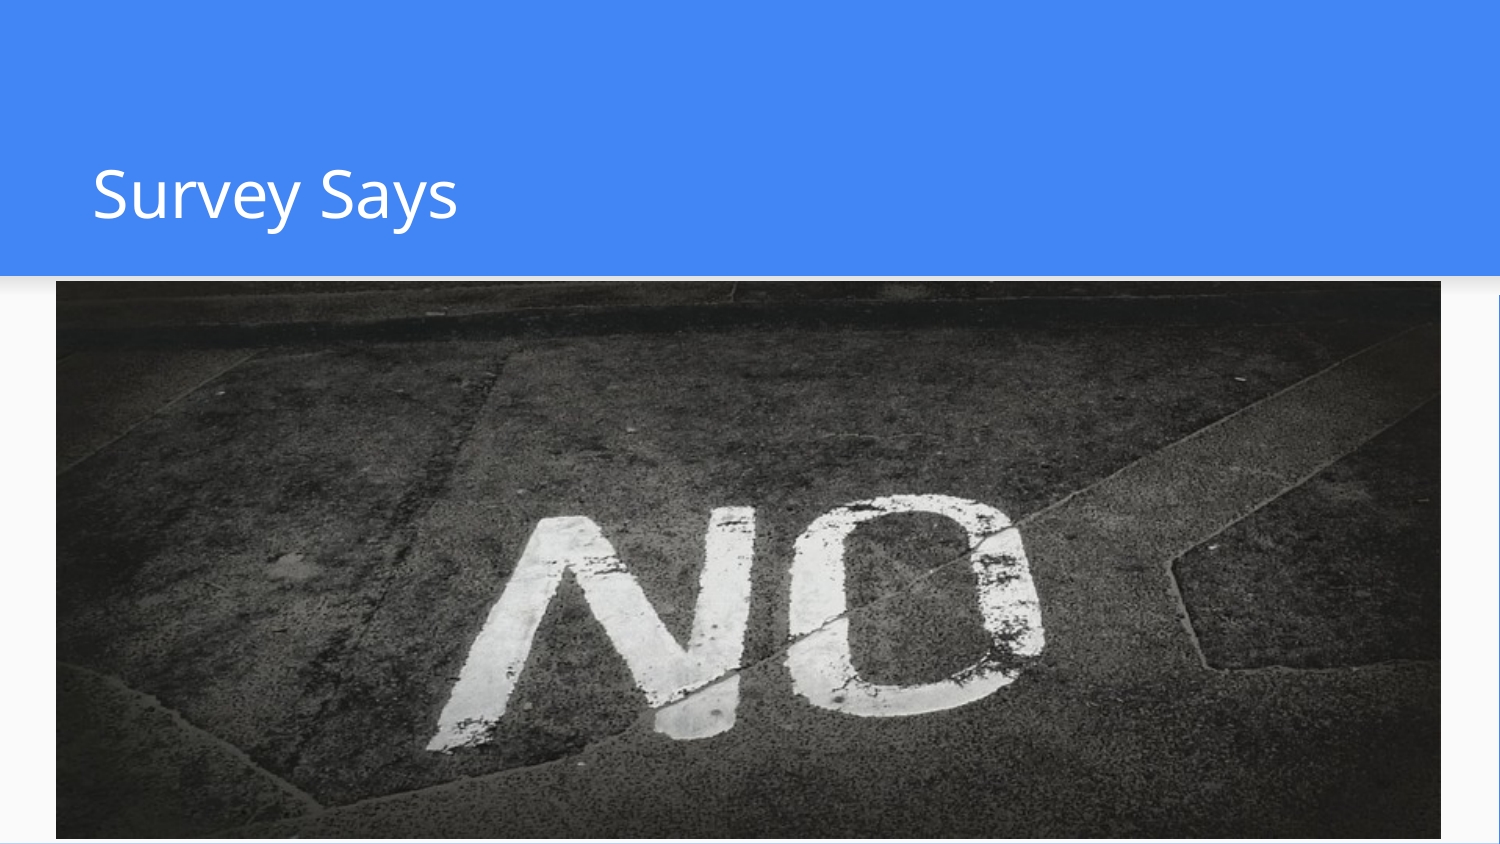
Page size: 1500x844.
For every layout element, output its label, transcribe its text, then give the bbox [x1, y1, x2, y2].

title Survey Says [77, 121, 1427, 248]
picture [56, 281, 1441, 839]
